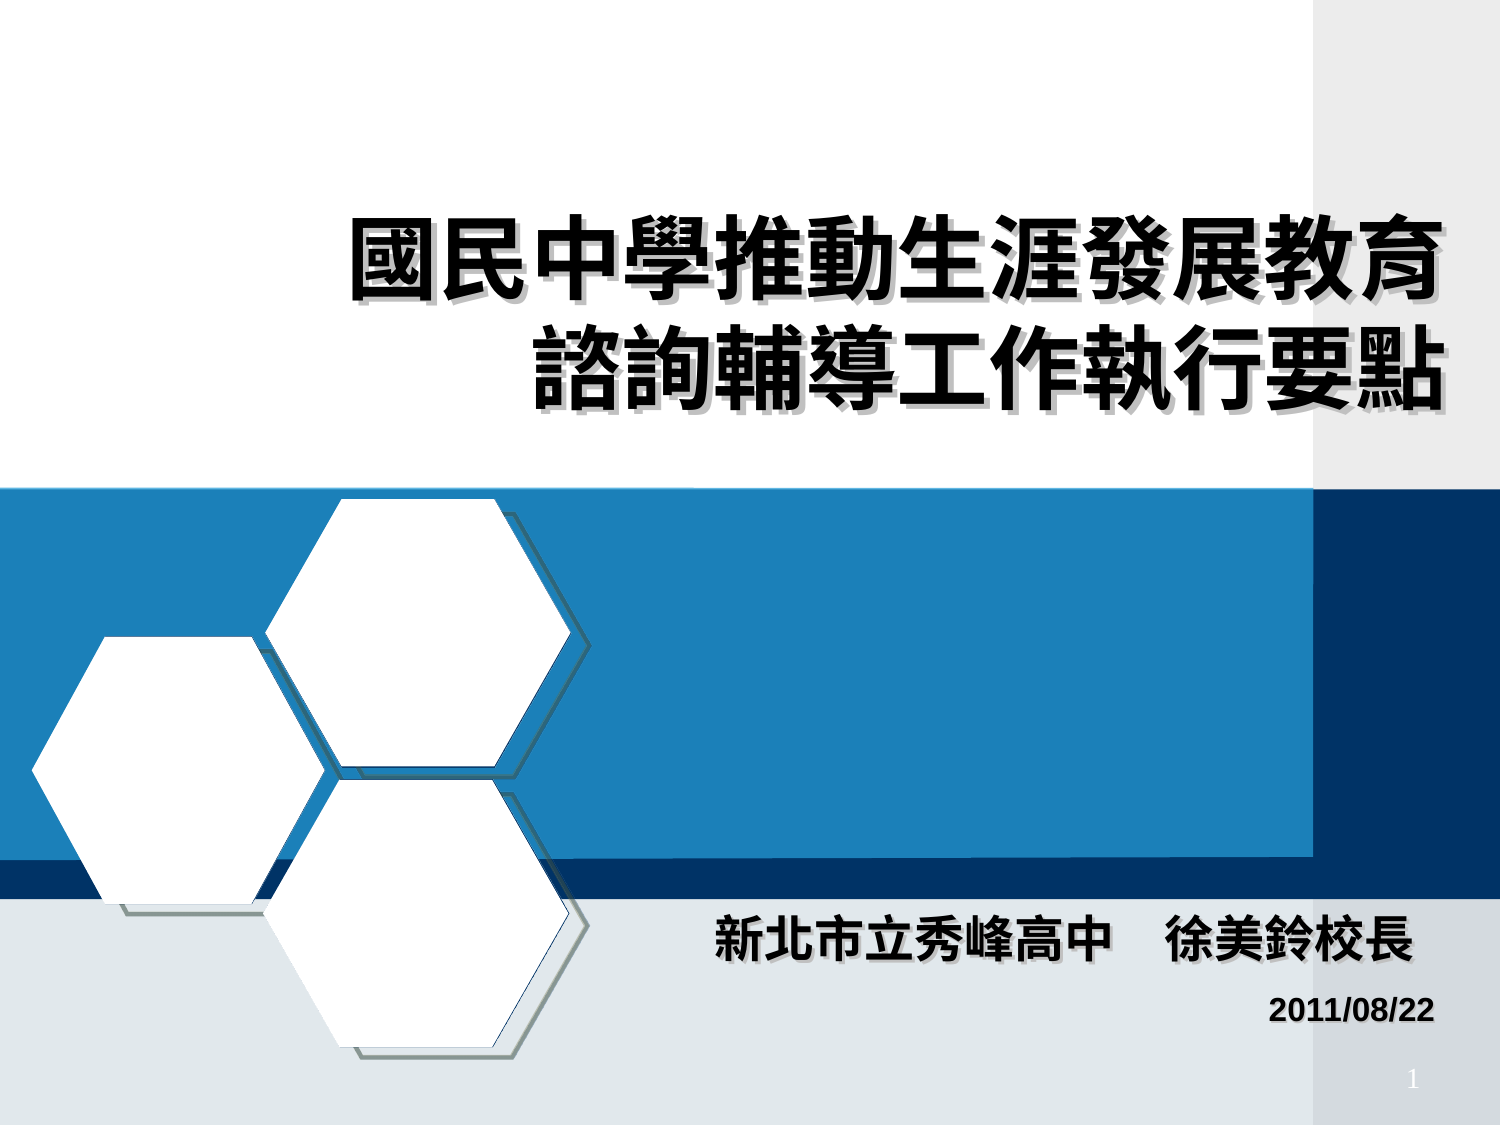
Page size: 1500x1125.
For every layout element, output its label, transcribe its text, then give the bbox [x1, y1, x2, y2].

text_box 新北市立秀峰高中 徐美鈴校長 2011/08/22 [699, 900, 1451, 1037]
text_box 國民中學推動生涯發展教育 諮詢輔導工作執行要點 [112, 196, 1463, 426]
